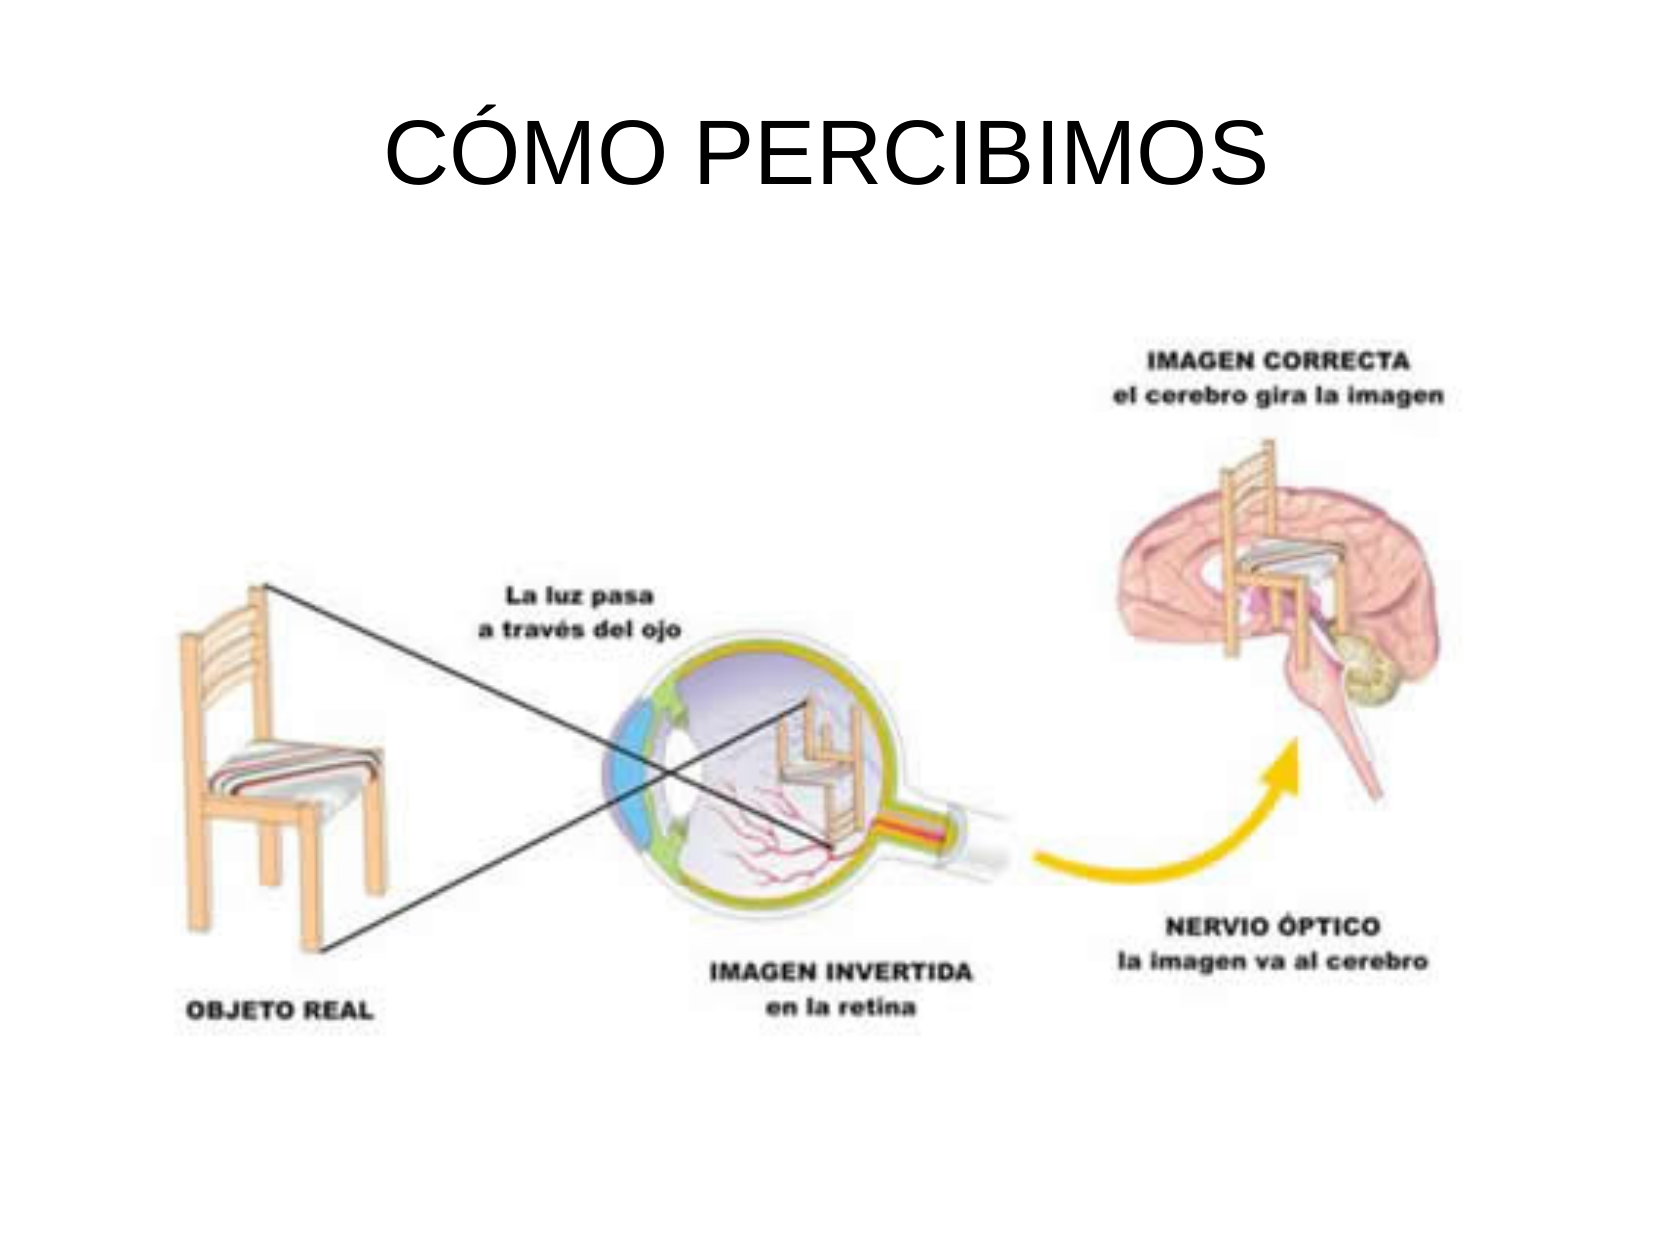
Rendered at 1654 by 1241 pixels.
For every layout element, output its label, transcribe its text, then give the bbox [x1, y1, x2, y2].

picture [82, 257, 1524, 1205]
title CÓMO PERCIBIMOS [82, 49, 1571, 257]
